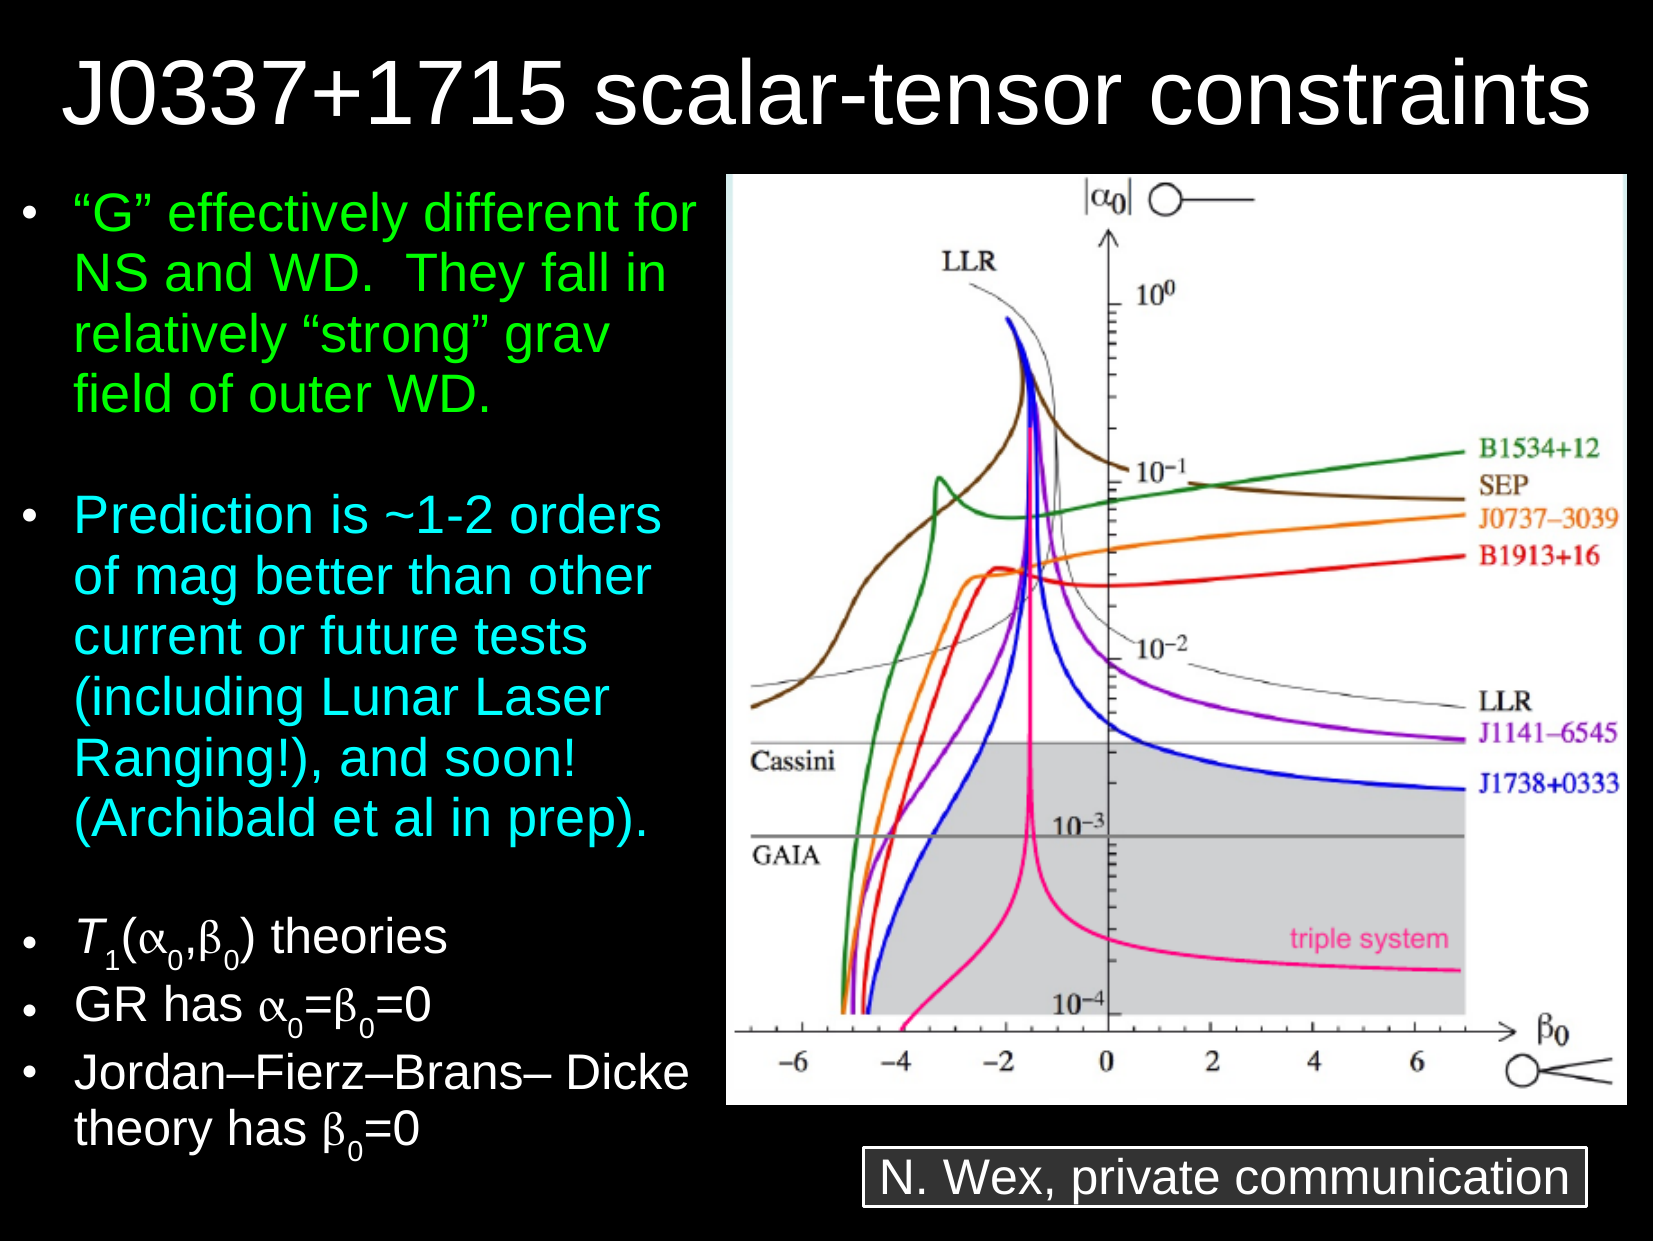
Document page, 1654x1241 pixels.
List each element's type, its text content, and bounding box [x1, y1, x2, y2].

title J0337+1715 scalar-tensor constraints [10, 39, 1645, 147]
list “G” effectively different for NS and WD. They fall in relatively “strong” grav field of outer WD. Prediction is ~1-2 orders of mag better than other current or future tests (including Lunar Laser Ranging!), and soon! (Archibald et al in prep). T1(0,0) theories GR has 0=0=0 Jordan–Fierz–Brans– Dicke theory has 0=0 [3, 182, 706, 1174]
text_box N. Wex, private communication [863, 1147, 1586, 1207]
picture [726, 174, 1627, 1105]
